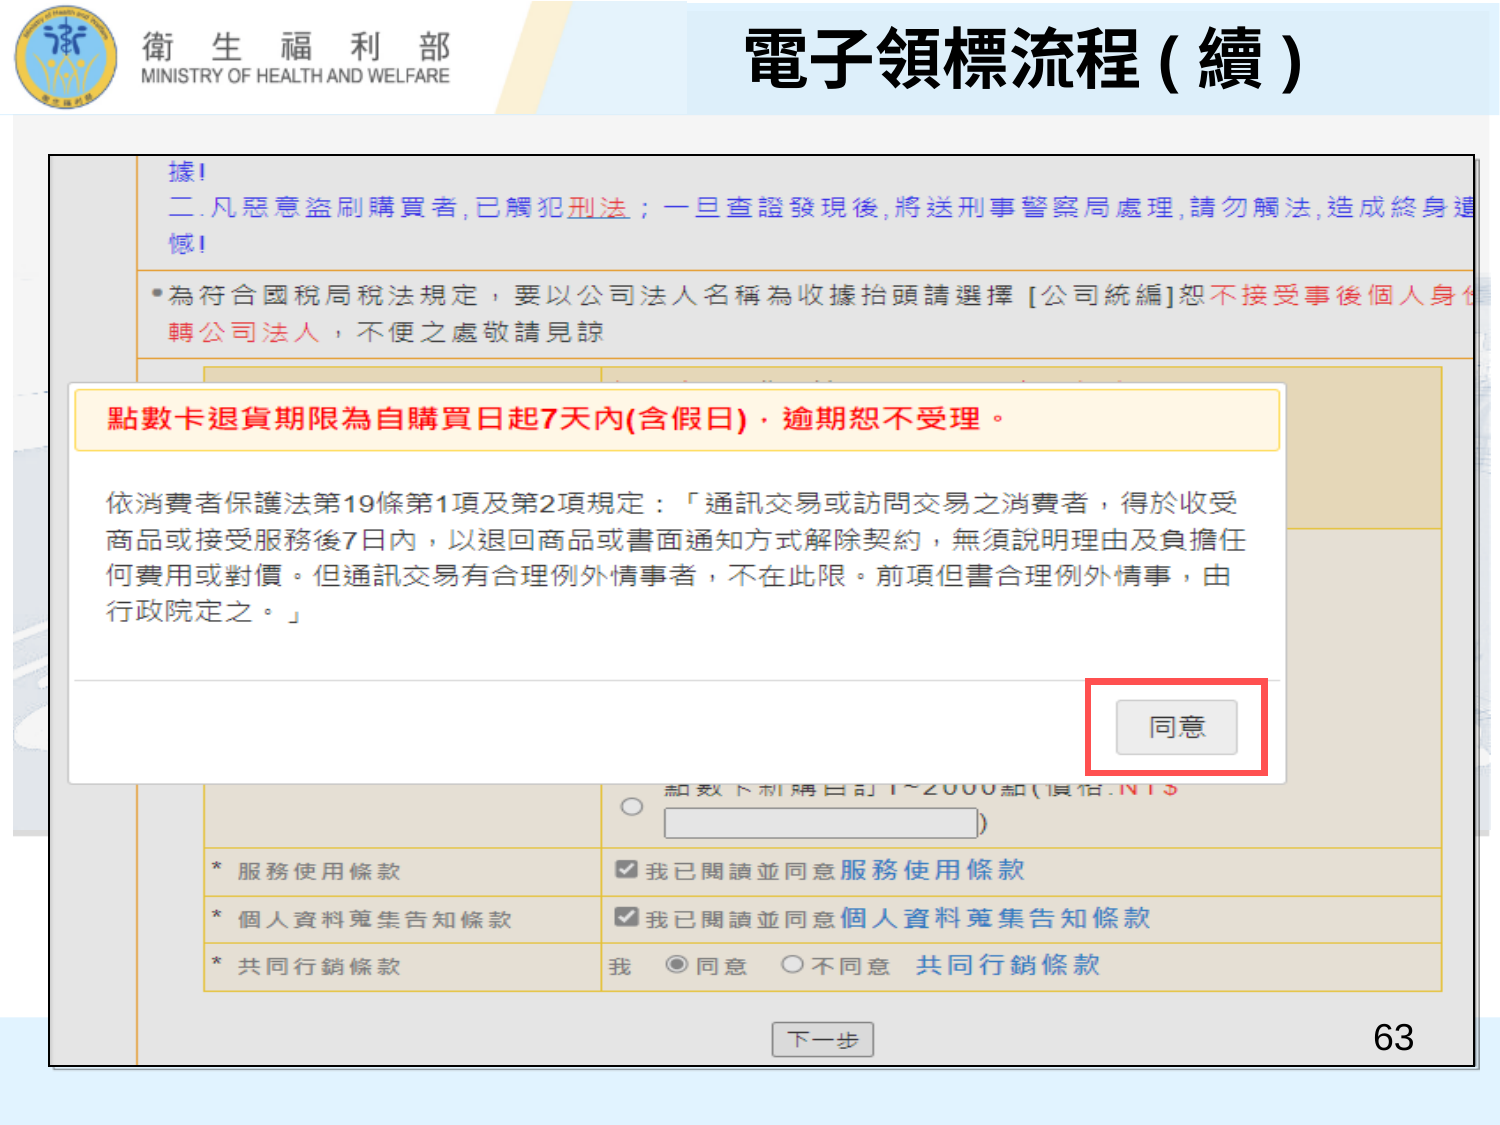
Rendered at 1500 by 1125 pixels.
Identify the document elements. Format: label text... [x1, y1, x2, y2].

text_box 電子領標流程(續) [571, 9, 1474, 105]
picture [50, 155, 1473, 1066]
text_box 63 [1358, 1005, 1450, 1066]
